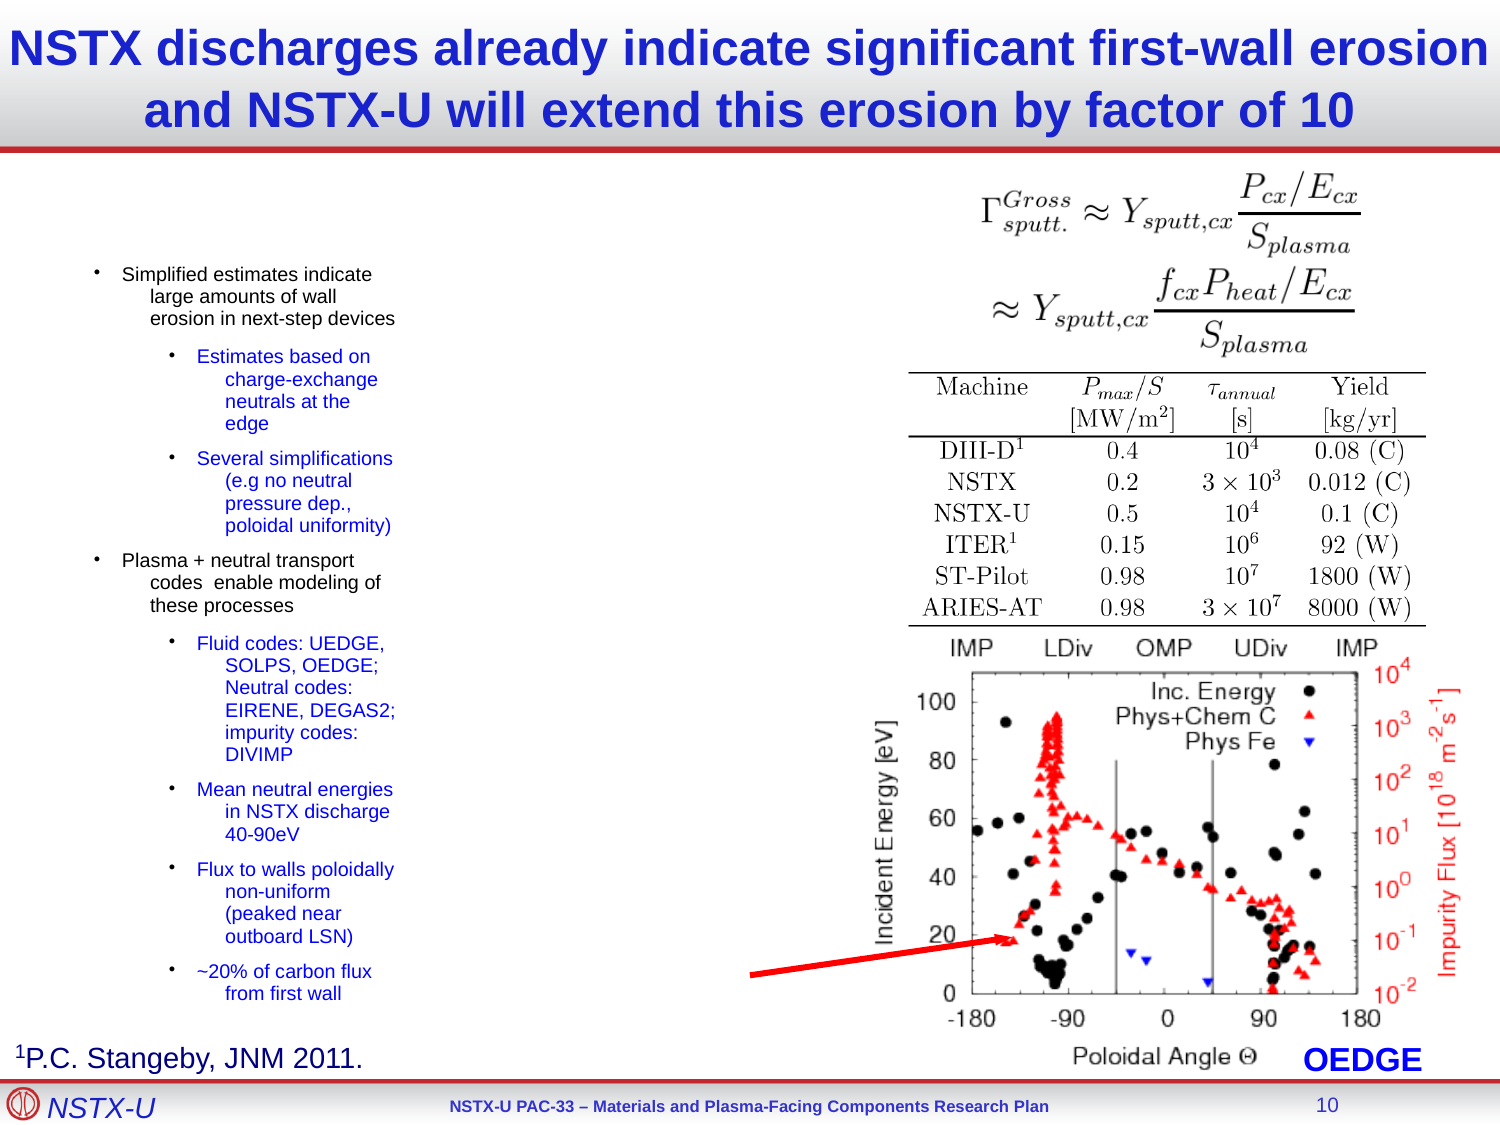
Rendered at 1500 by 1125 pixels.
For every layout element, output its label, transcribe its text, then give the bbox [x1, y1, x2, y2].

text_box 10 [1315, 1090, 1486, 1118]
title NSTX discharges already indicate significant first-wall erosion and NSTX-U will extend this erosion by factor of 10 [0, 7, 1500, 143]
text_box OEDGE [1288, 1029, 1439, 1082]
list Simplified estimates indicate large amounts of wall erosion in next-step devices Estimates based on charge-exchange neutrals at the edge Several simplifications (e.g no neutral pressure dep., poloidal uniformity) Plasma + neutral transport codes enable modeling of these processes Fluid codes: UEDGE, SOLPS, OEDGE; Neutral codes: EIRENE, DEGAS2; impurity codes: DIVIMP Mean neutral energies in NSTX discharge 40-90eV Flux to walls poloidally non-uniform (peaked near outboard LSN) ~20% of carbon flux from first wall [0, 158, 826, 1021]
picture [852, 369, 1495, 1074]
picture [972, 153, 1375, 364]
text_box 1P.C. Stangeby, JNM 2011. [0, 1030, 901, 1079]
